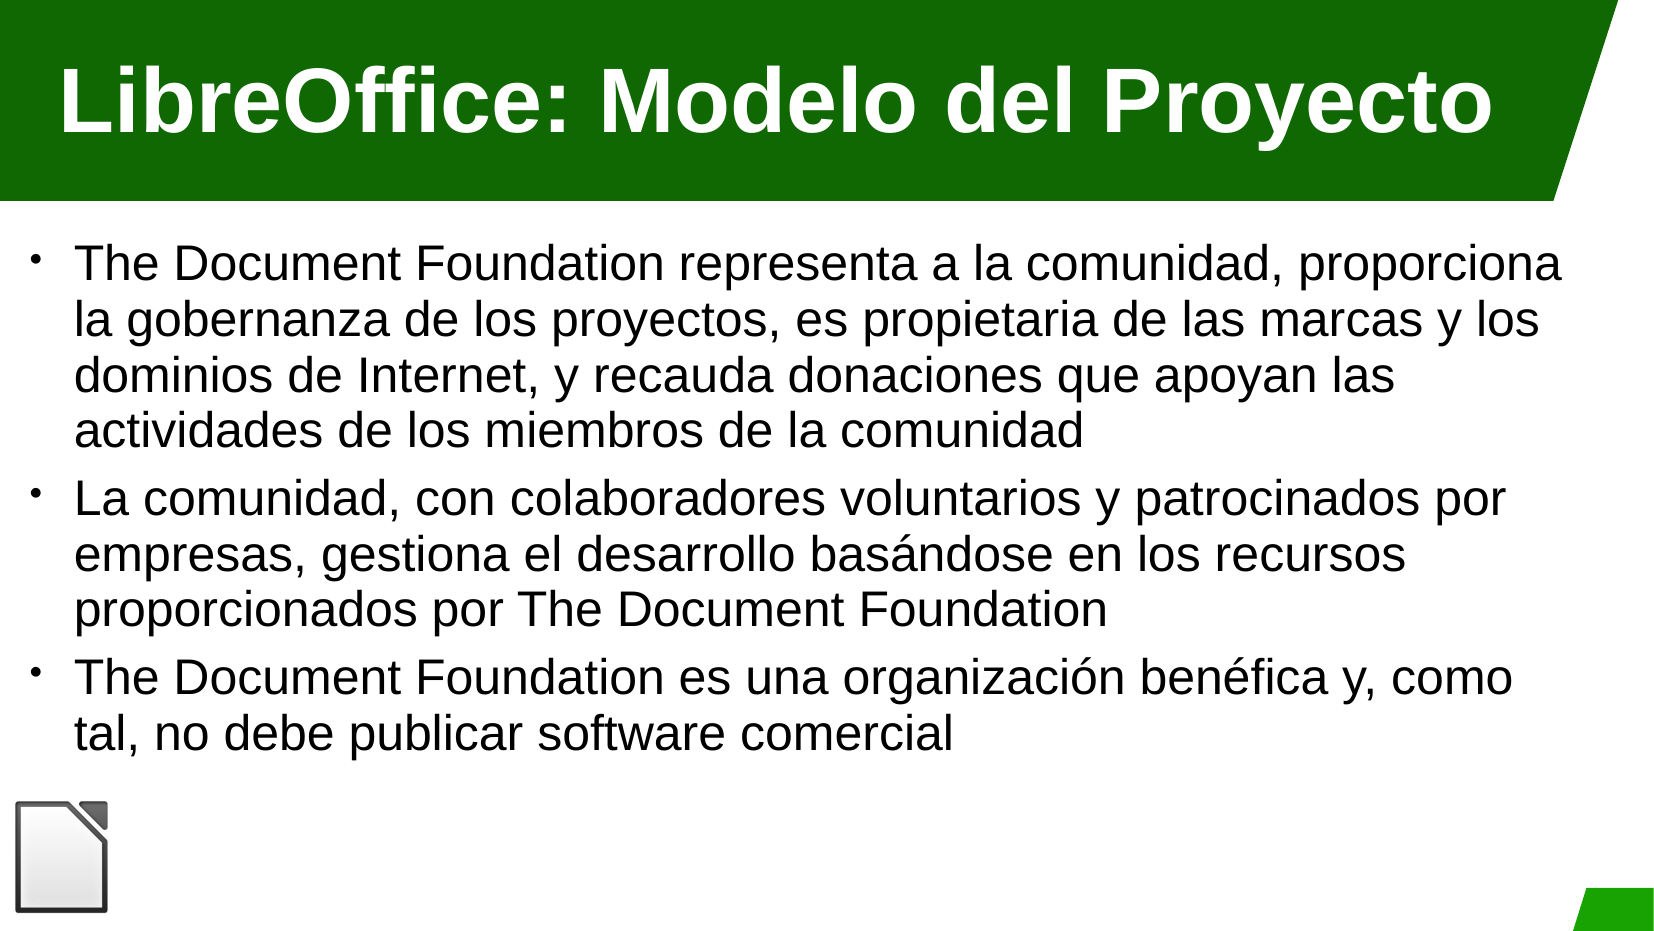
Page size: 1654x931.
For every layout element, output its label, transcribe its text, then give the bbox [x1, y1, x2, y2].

title LibreOffice: Modelo del Proyecto [59, 13, 1548, 189]
picture [12, 798, 111, 917]
list The Document Foundation representa a la comunidad, proporciona la gobernanza de los proyectos, es propietaria de las marcas y los dominios de Internet, y recauda donaciones que apoyan las actividades de los miembros de la comunidad La comunidad, con colaboradores voluntarios y patrocinados por empresas, gestiona el desarrollo basándose en los recursos proporcionados por The Document Foundation The Document Foundation es una organización benéfica y, como tal, no debe publicar software comercial [29, 235, 1595, 904]
